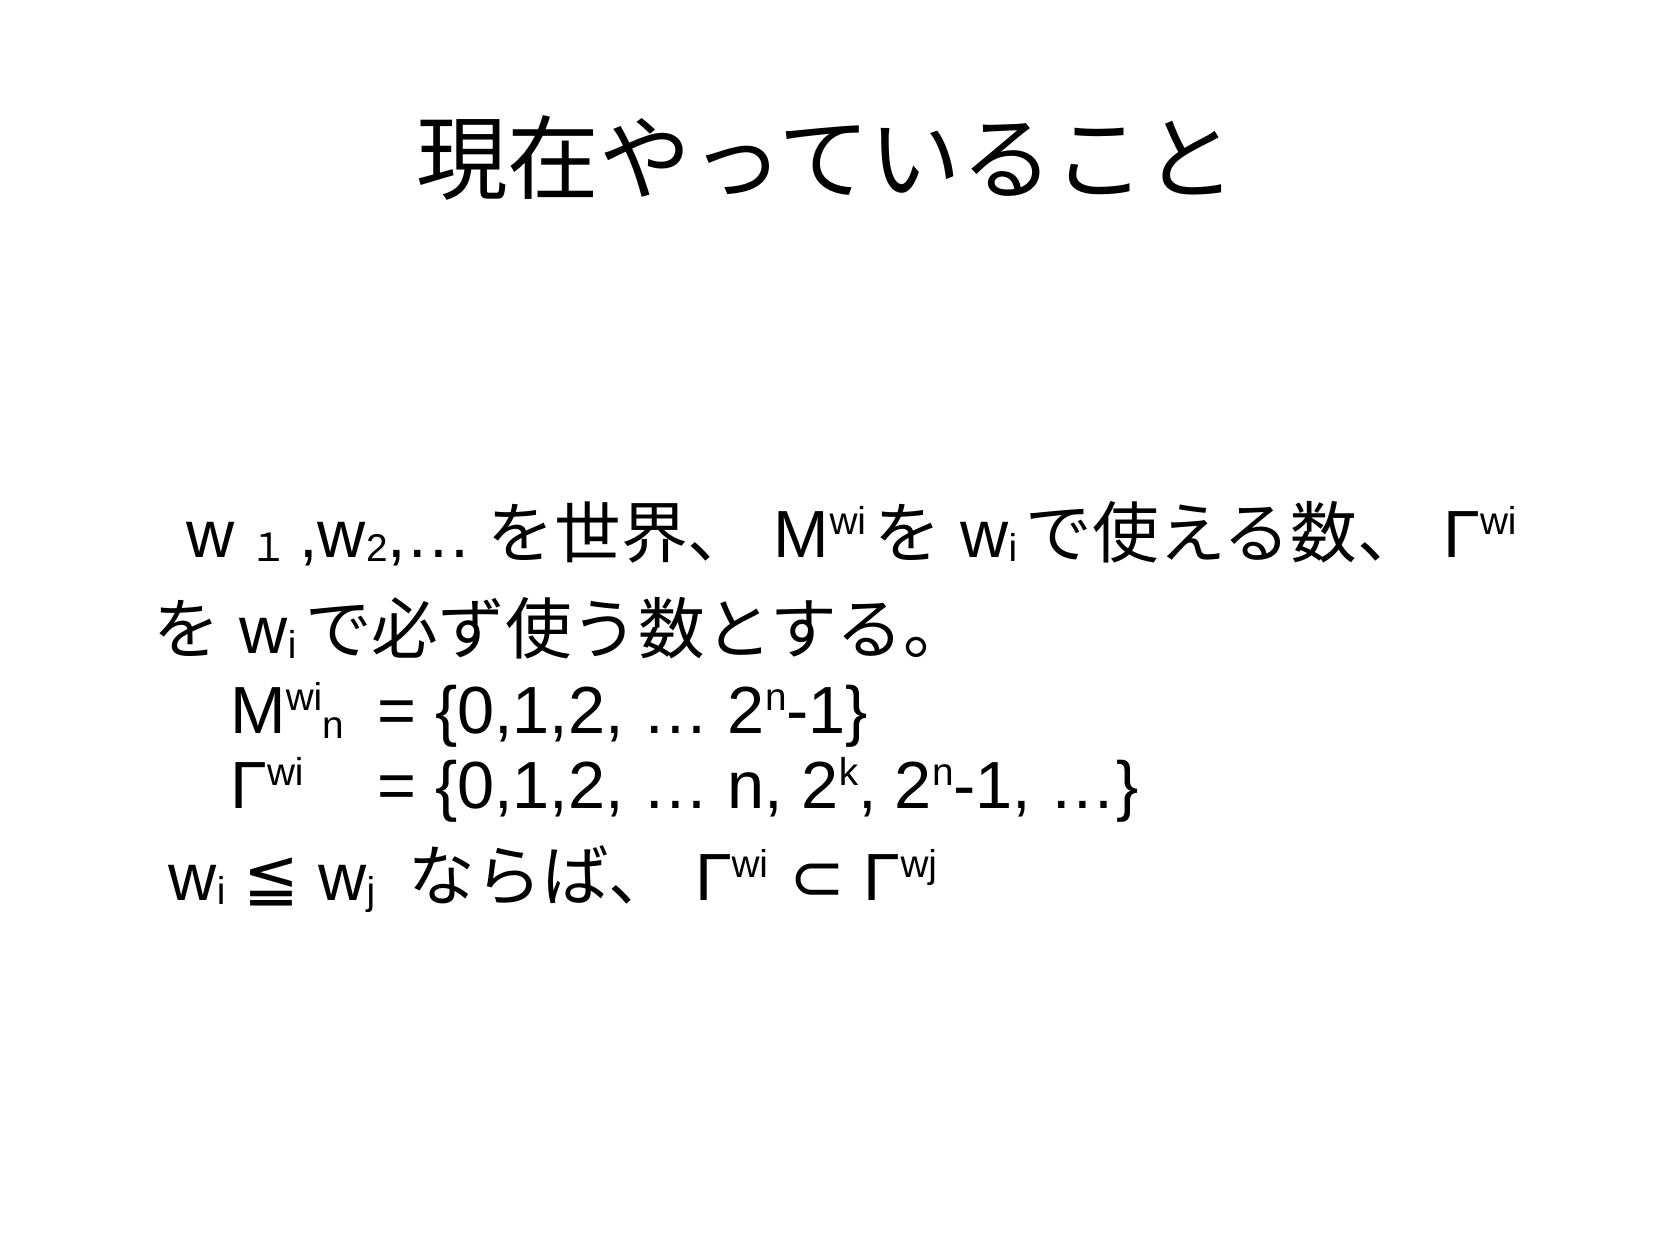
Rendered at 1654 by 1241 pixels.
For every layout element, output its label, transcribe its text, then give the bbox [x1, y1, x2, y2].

title 現在やっていること [82, 56, 1571, 250]
subtitle w１,w2,…を世界、Mwiをwiで使える数、Γwiをwiで必ず使う数とする。 Mwin = {0,1,2, … 2n-1} Γwi = {0,1,2, … n, 2k, 2n-1, …} wi ≦ wj ならば、Γwi ⊂ Γwj [82, 297, 1571, 1102]
